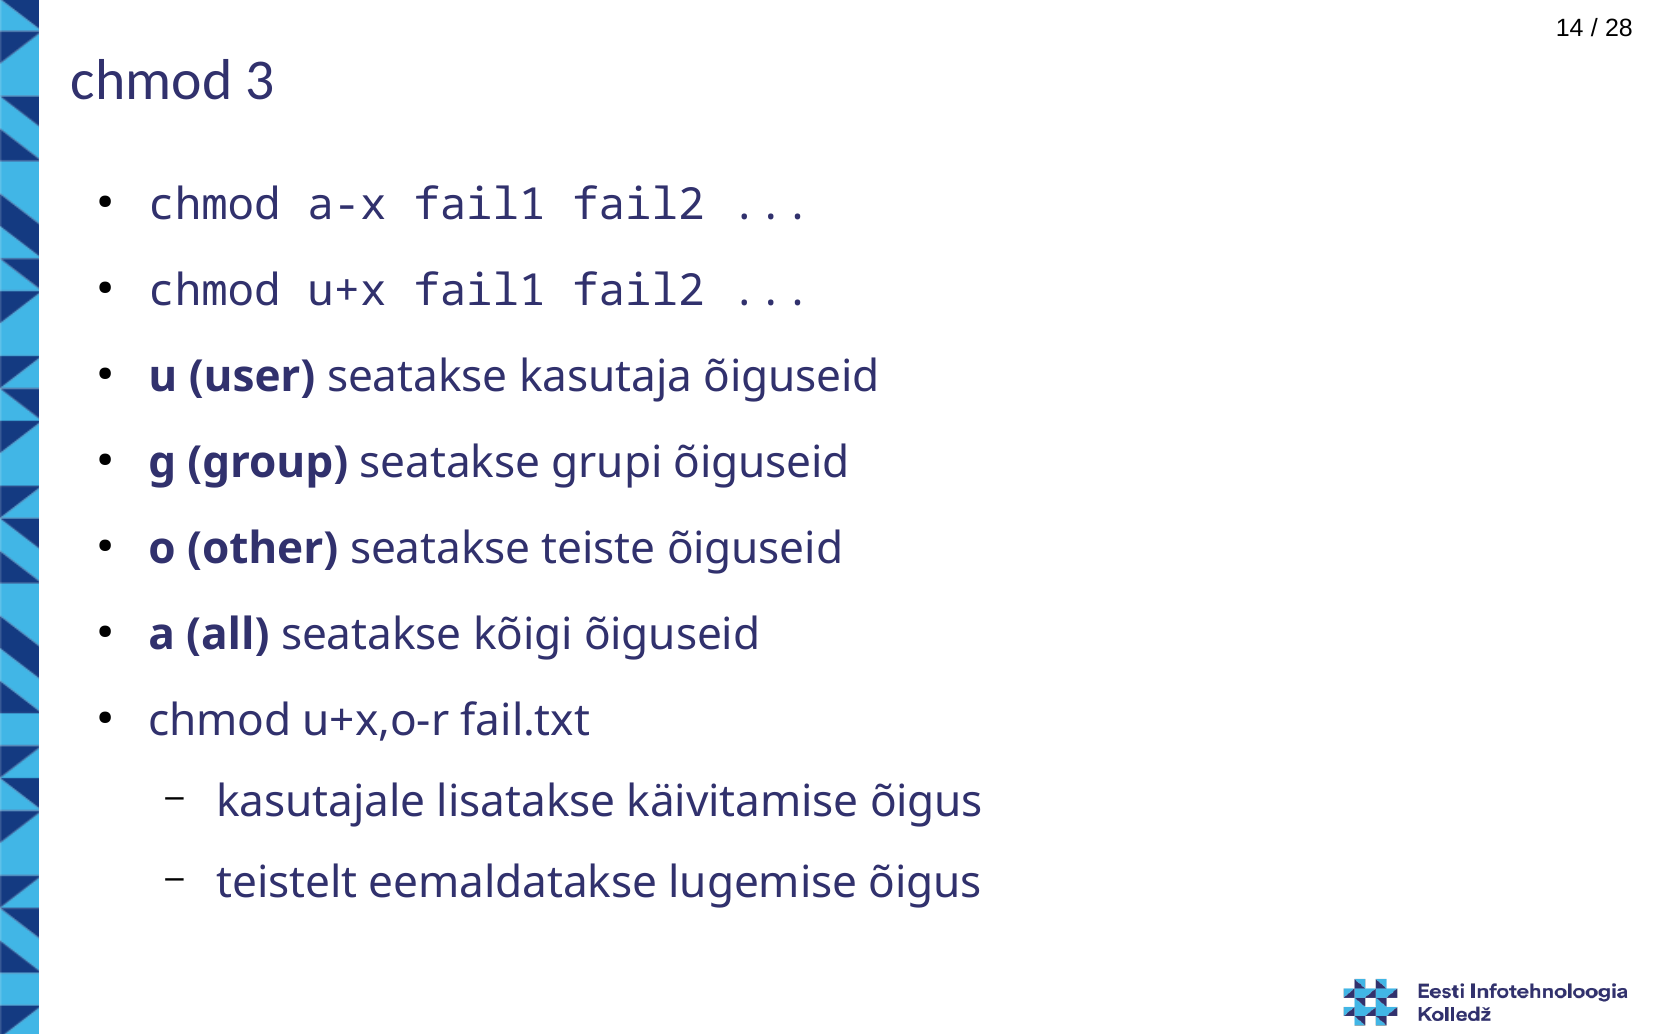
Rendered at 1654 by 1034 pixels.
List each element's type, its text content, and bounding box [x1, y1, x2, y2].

title chmod 3 [70, 41, 1630, 130]
list chmod a-x fail1 fail2 ... chmod u+x fail1 fail2 ... u (user) seatakse kasutaja õiguseid g (group) seatakse grupi õiguseid o (other) seatakse teiste õiguseid a (all) seatakse kõigi õiguseid chmod u+x,o-r fail.txt kasutajale lisatakse käivitamise õigus teistelt eemaldatakse lugemise õigus [80, 172, 1536, 916]
